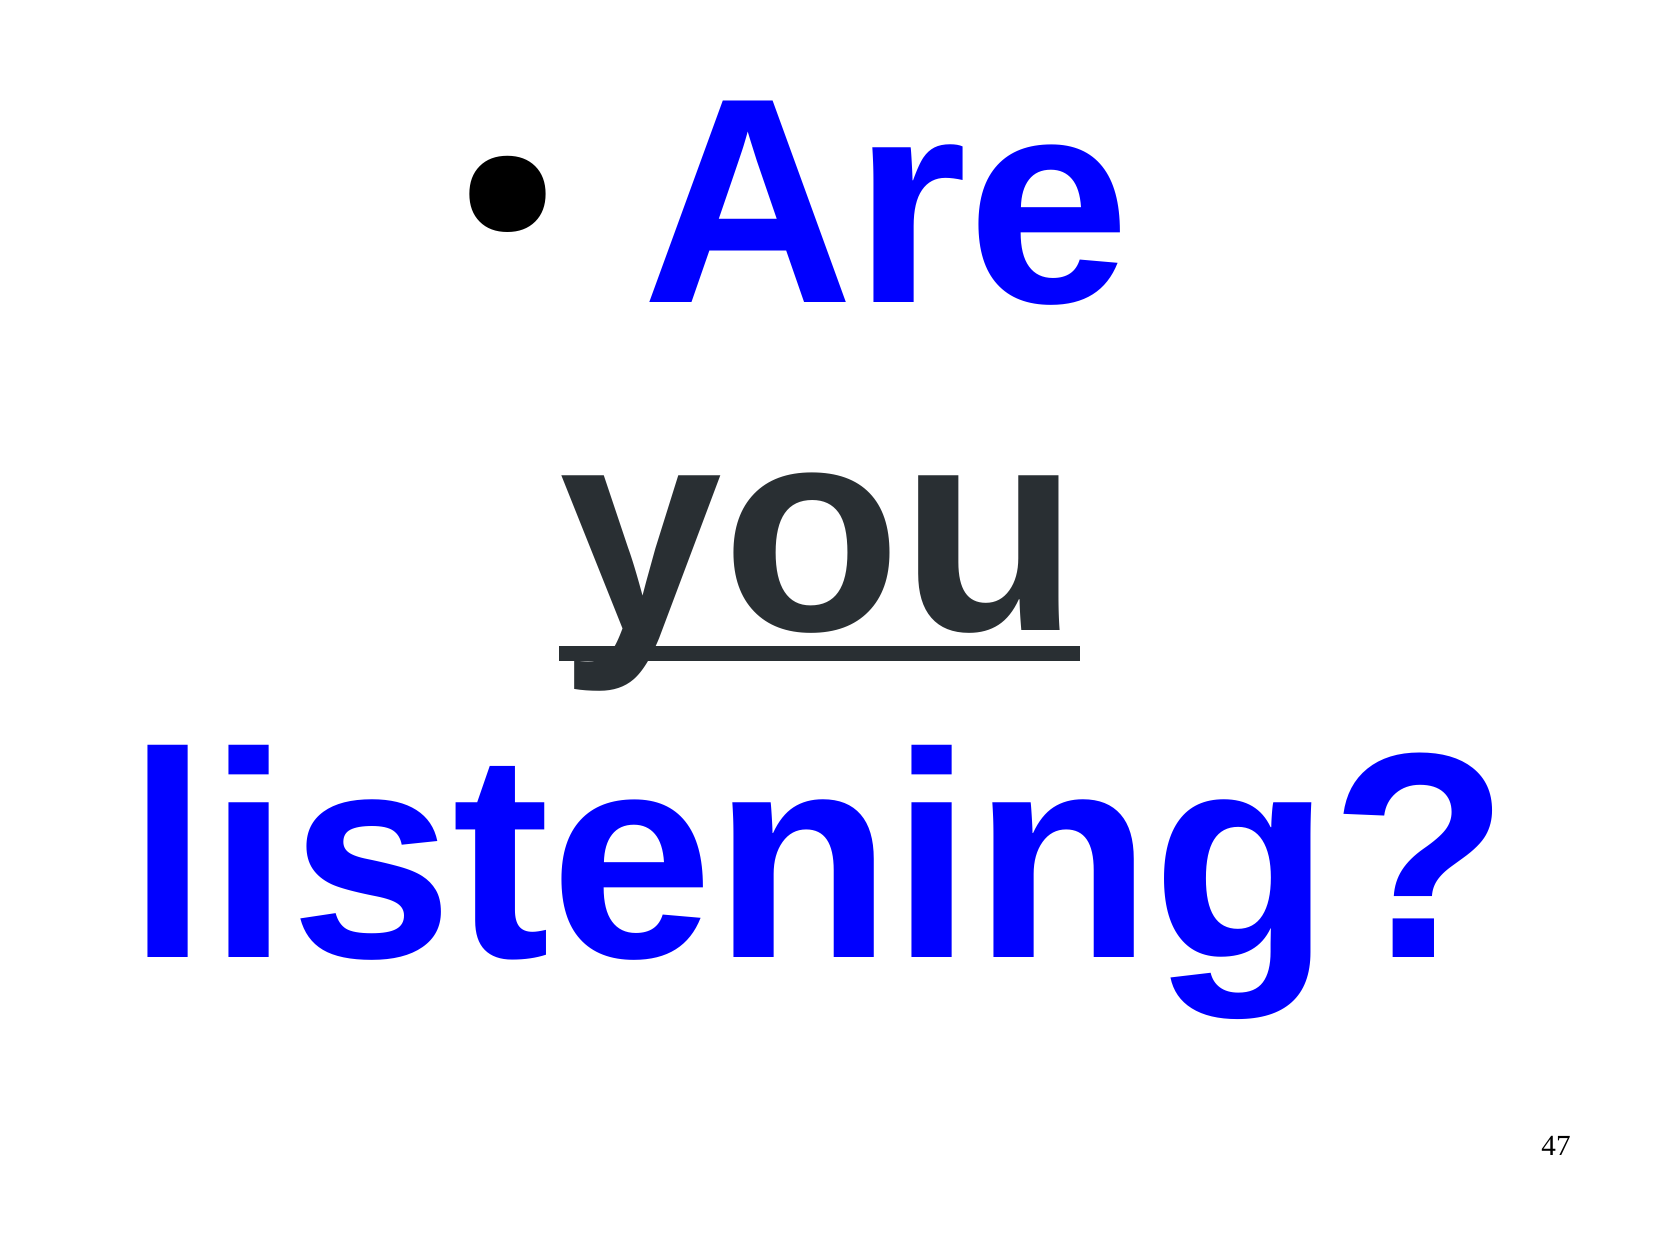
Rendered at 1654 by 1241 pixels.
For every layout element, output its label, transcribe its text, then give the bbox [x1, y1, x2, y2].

list Are you listening? [37, 37, 1613, 1238]
